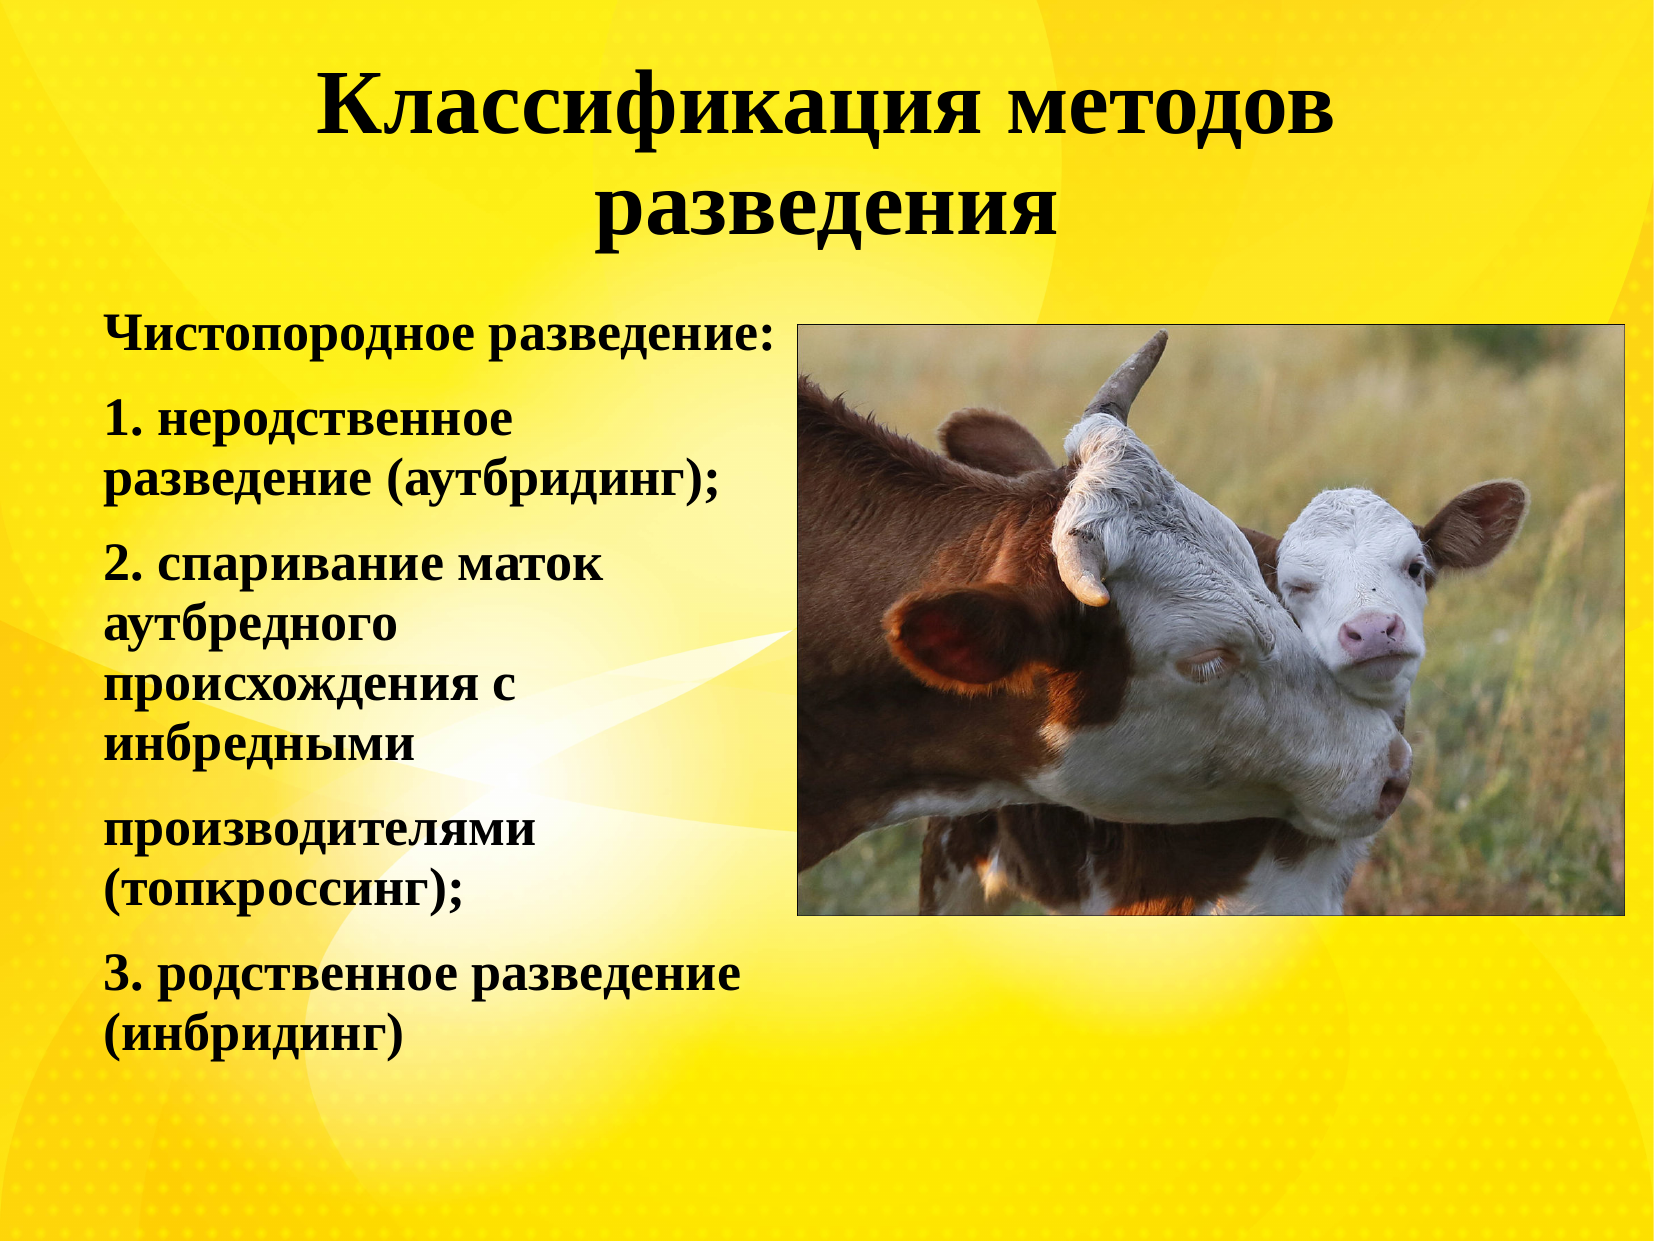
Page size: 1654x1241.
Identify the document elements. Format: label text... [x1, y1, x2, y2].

picture [0, 0, 1654, 1241]
text_box Чистопородное разведение: 1. неродственное разведение (аутбридинг); 2. спаривание маток аутбредного происхождения с инбредными производителями (топкроссинг); 3. родственное разведение (инбридинг) [88, 295, 798, 1131]
title Классификация методов разведения [82, 49, 1571, 257]
